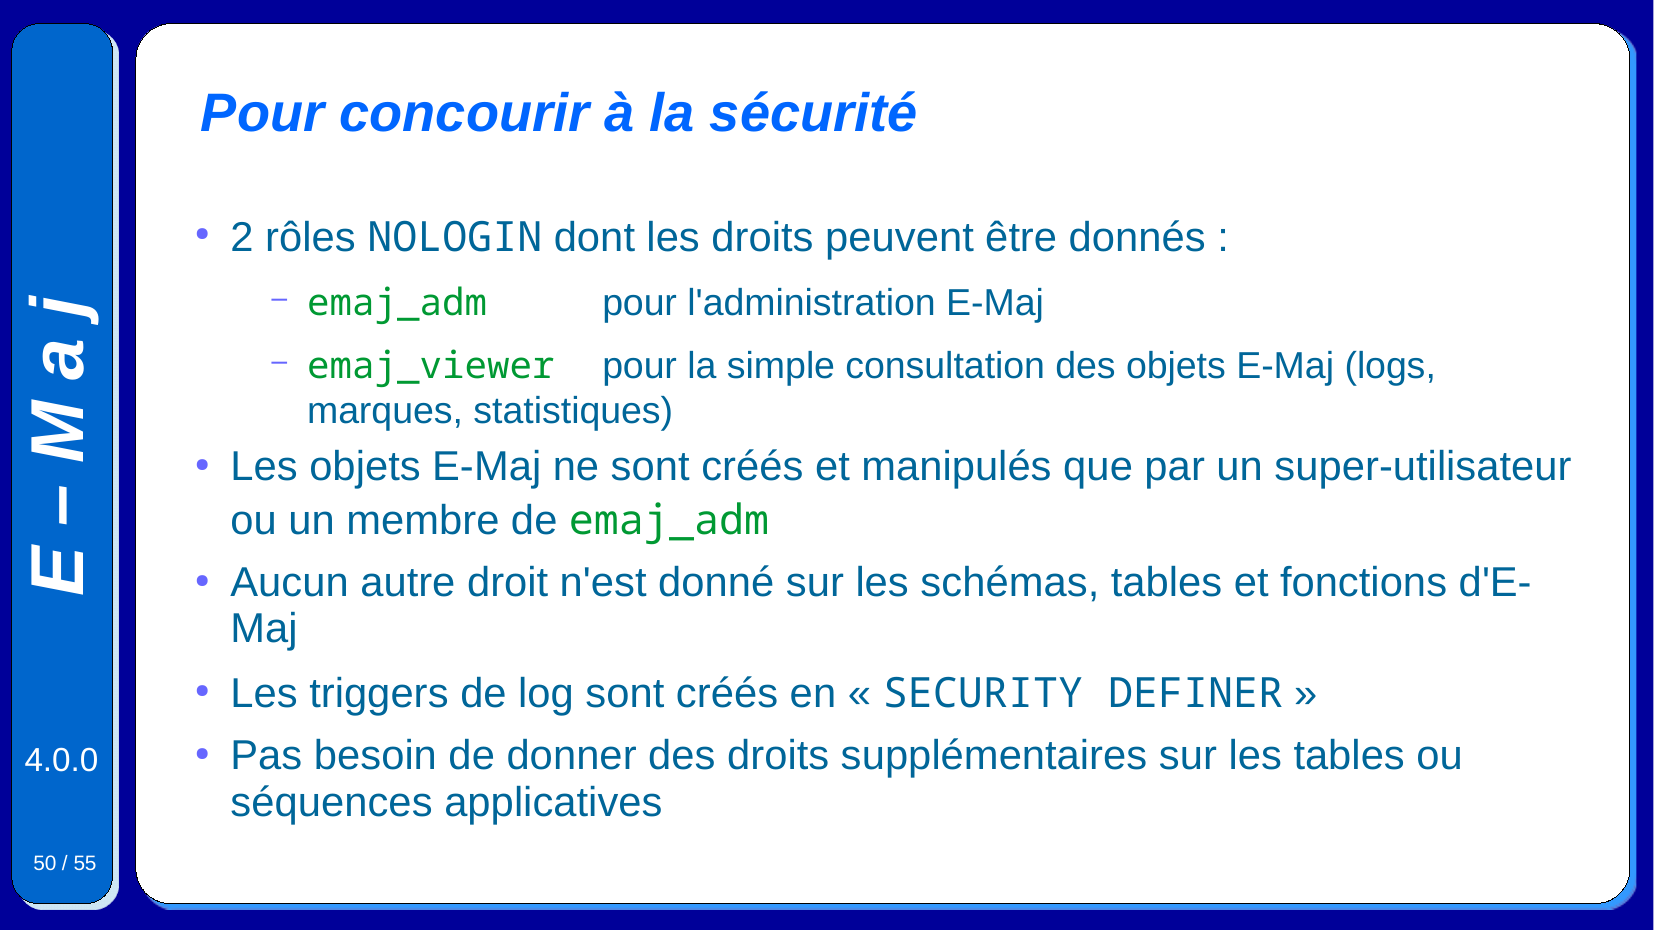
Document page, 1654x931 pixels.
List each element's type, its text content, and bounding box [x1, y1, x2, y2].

list 2 rôles NOLOGIN dont les droits peuvent être donnés : emaj_adm pour l'administration E-Maj emaj_viewer pour la simple consultation des objets E-Maj (logs, marques, statistiques) Les objets E-Maj ne sont créés et manipulés que par un super-utilisateur ou un membre de emaj_adm Aucun autre droit n'est donné sur les schémas, tables et fonctions d'E-Maj Les triggers de log sont créés en « SECURITY DEFINER » Pas besoin de donner des droits supplémentaires sur les tables ou séquences applicatives [177, 206, 1587, 827]
title Pour concourir à la sécurité [200, 34, 1575, 191]
